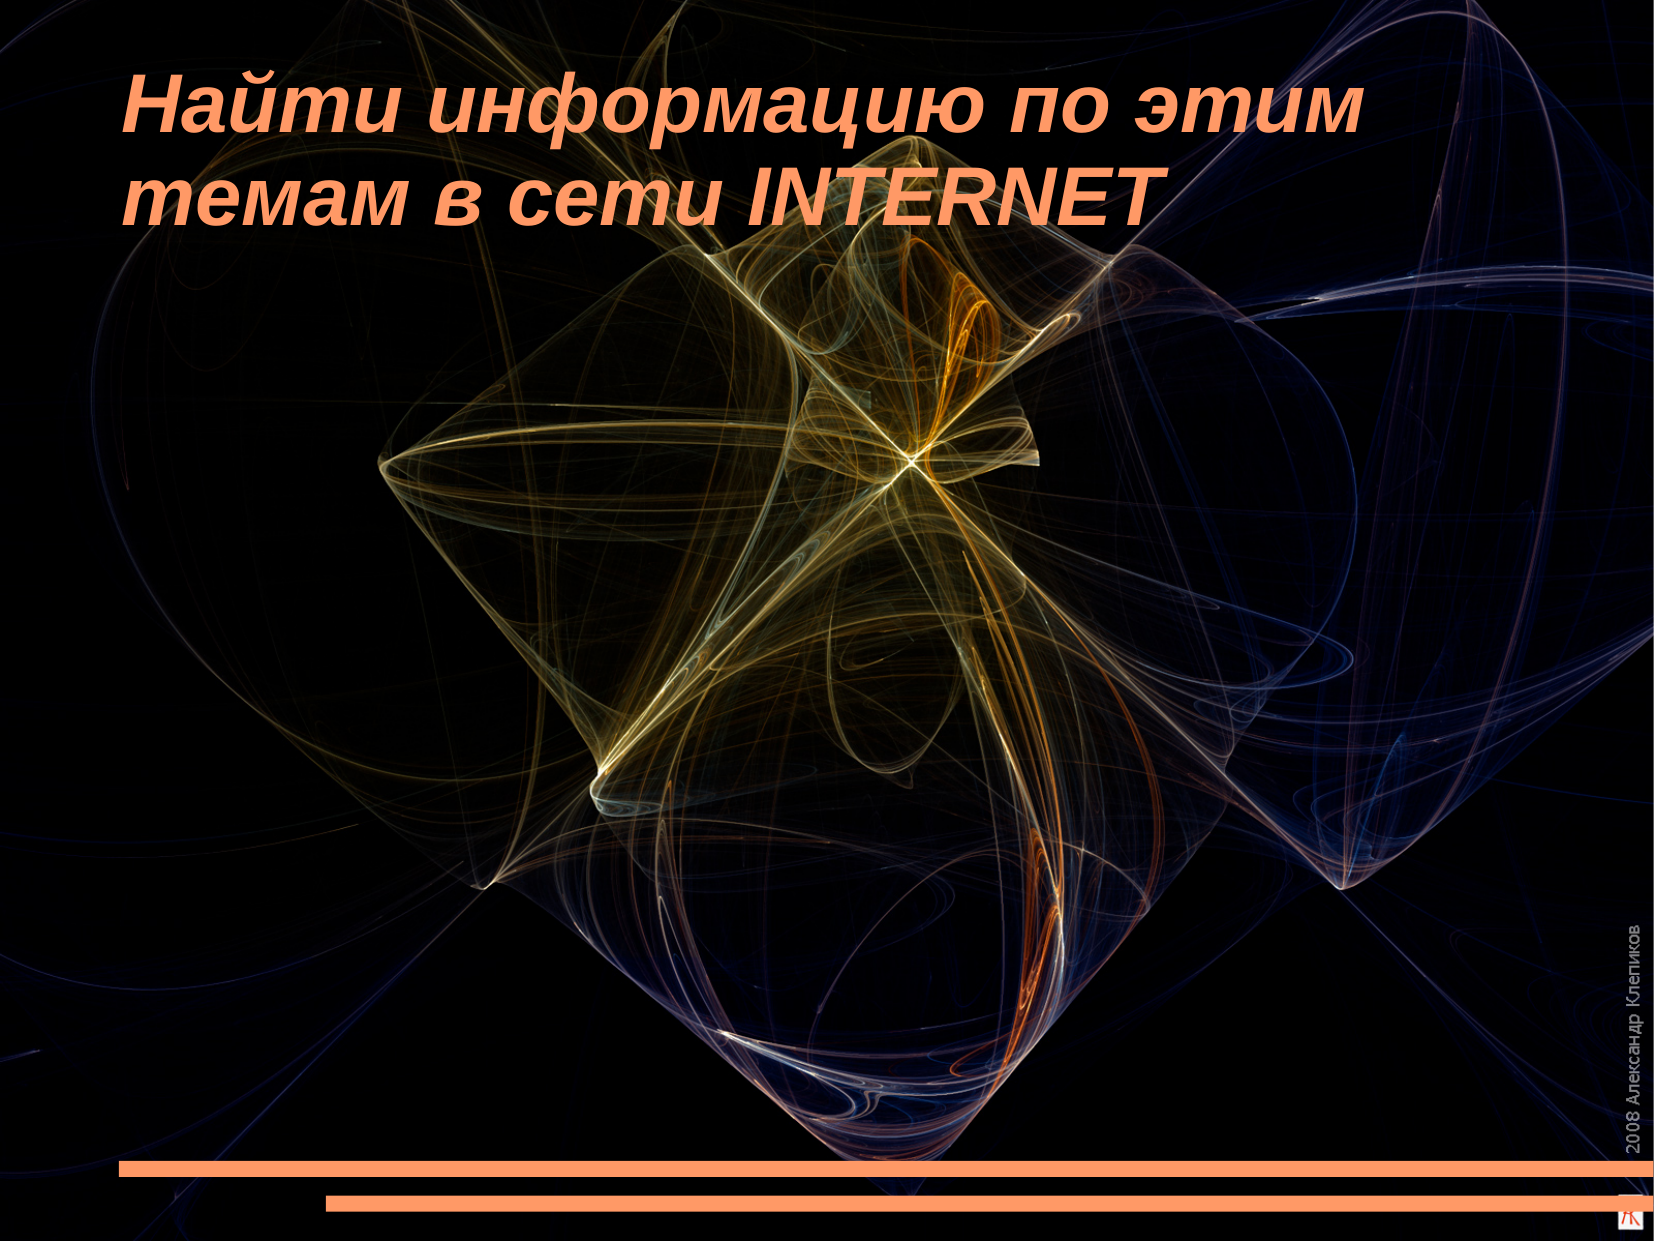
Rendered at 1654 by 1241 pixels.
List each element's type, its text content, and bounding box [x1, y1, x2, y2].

picture [0, 0, 1654, 1241]
title Найти информацию по этим темам в сети INTERNET [121, 46, 1534, 254]
